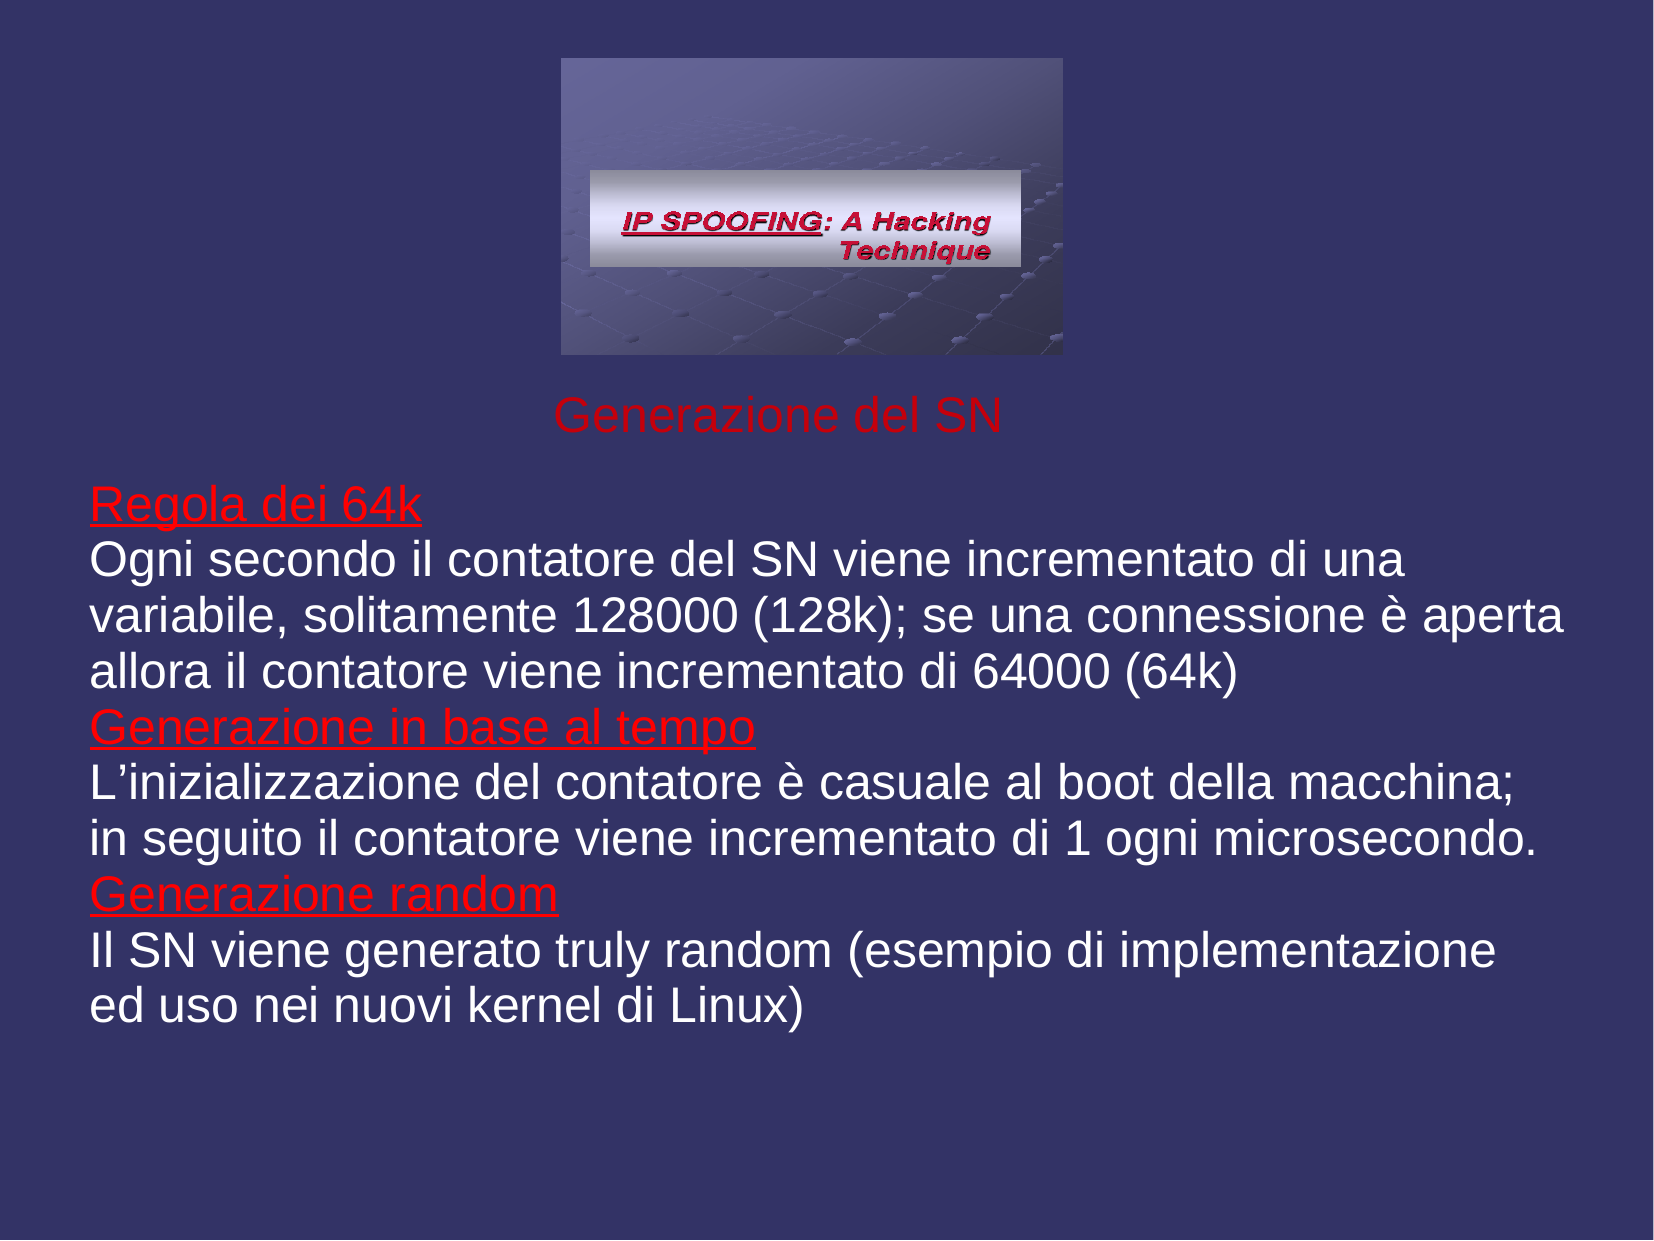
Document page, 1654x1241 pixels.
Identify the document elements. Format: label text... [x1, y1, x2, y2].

picture [561, 58, 1063, 355]
text_box Regola dei 64k Ogni secondo il contatore del SN viene incrementato di una variabile, solitamente 128000 (128k); se una connessione è aperta allora il contatore viene incrementato di 64000 (64k) Generazione in base al tempo L’inizializzazione del contatore è casuale al boot della macchina; in seguito il contatore viene incrementato di 1 ogni microsecondo. Generazione random Il SN viene generato truly random (esempio di implementazione ed uso nei nuovi kernel di Linux) [89, 475, 1565, 1034]
text_box Generazione del SN [554, 387, 1004, 443]
